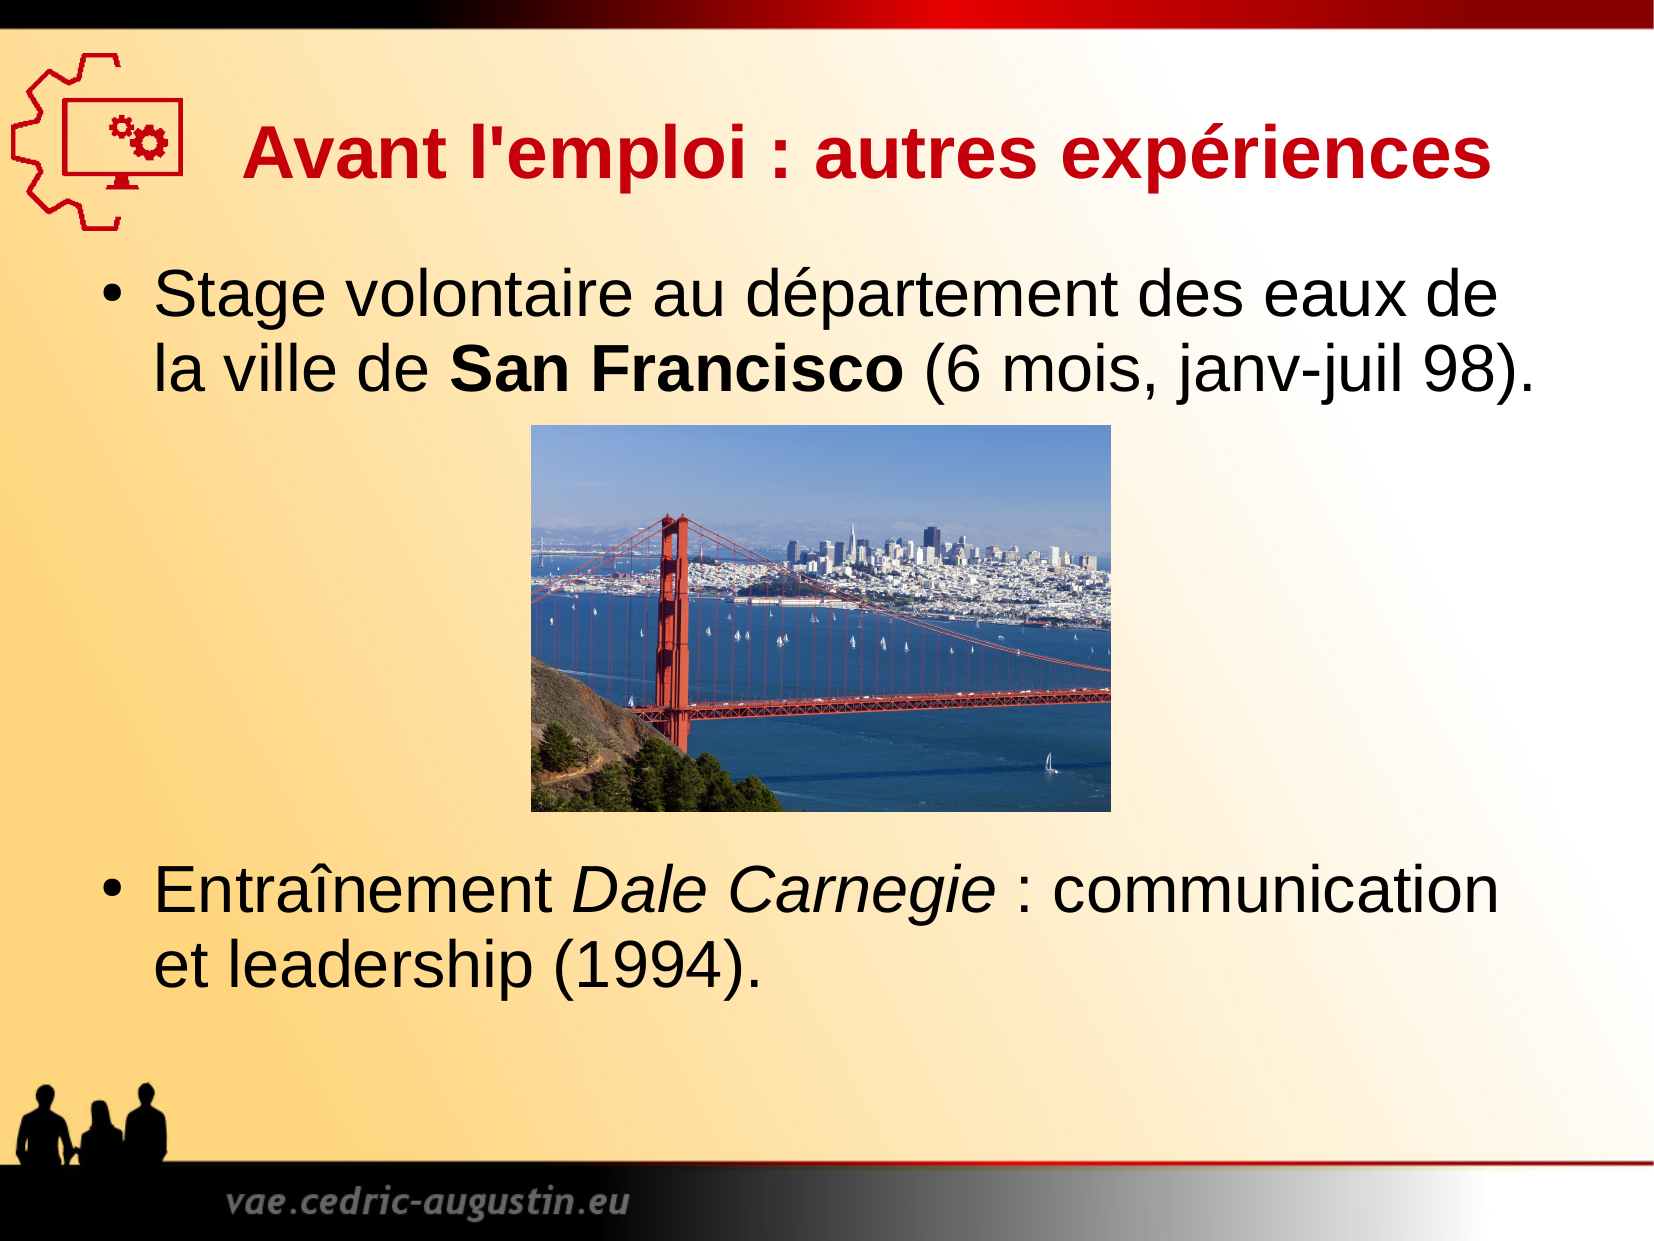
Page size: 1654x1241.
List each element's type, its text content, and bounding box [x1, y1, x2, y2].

title Avant l'emploi : autres expériences [82, 49, 1571, 257]
list Stage volontaire au département des eaux de la ville de San Francisco (6 mois, janv-juil 98). Entraînement Dale Carnegie : communication et leadership (1994). [82, 256, 1560, 1099]
picture [0, 0, 1654, 1241]
